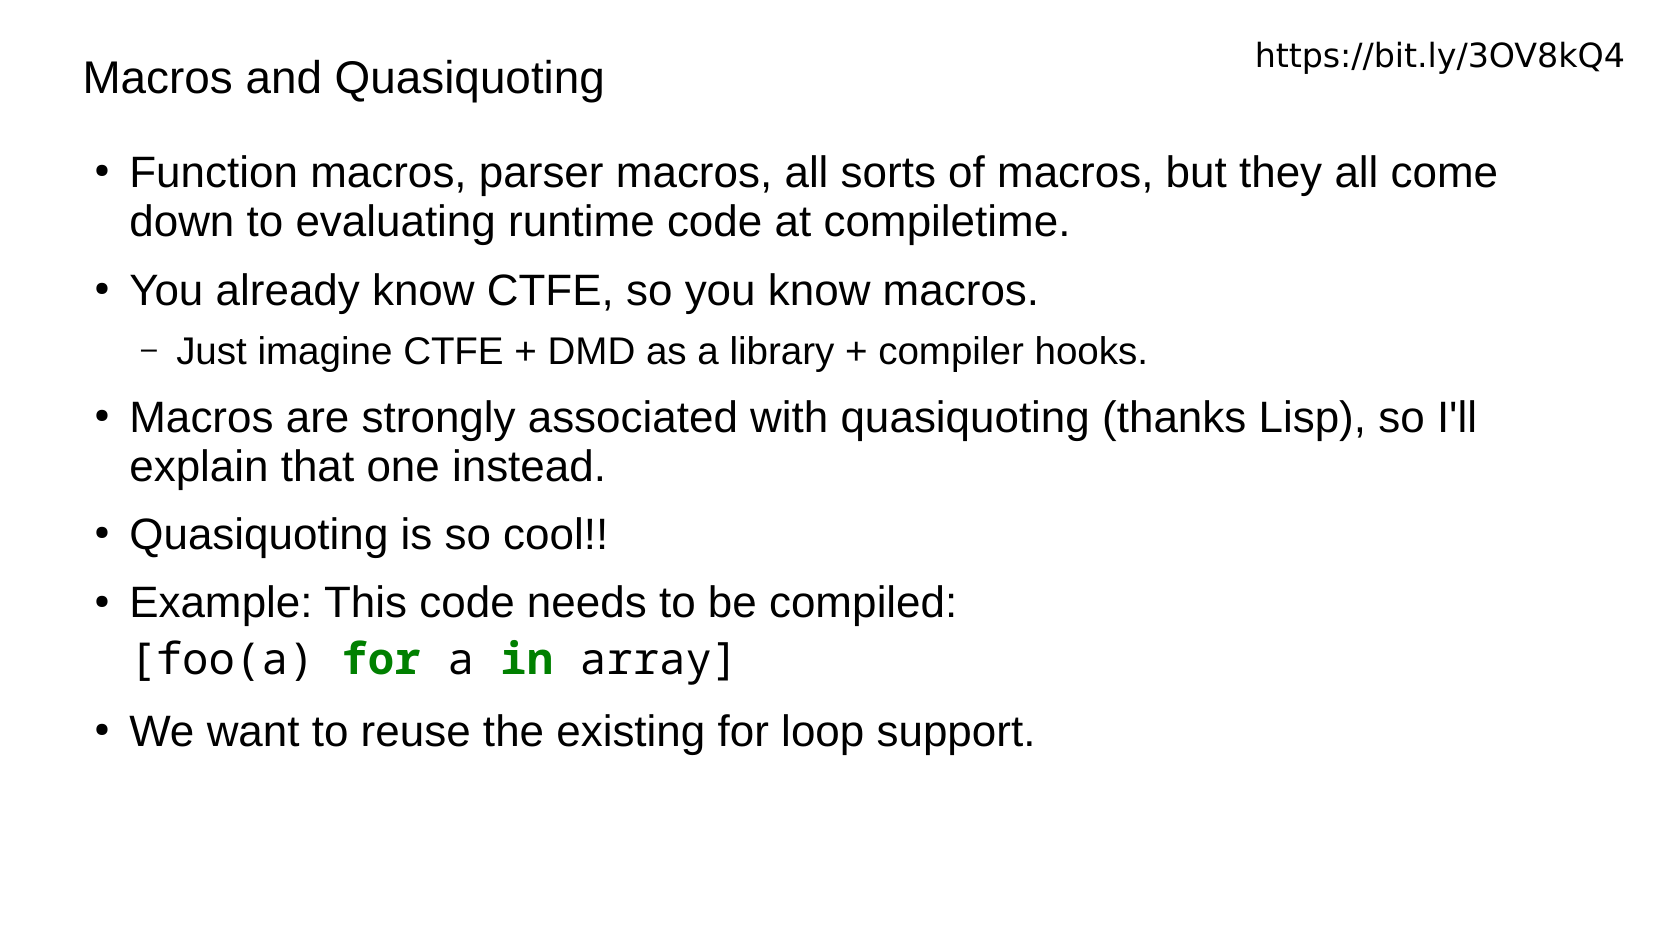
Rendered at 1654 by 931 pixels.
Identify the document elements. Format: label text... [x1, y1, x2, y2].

list Function macros, parser macros, all sorts of macros, but they all come down to evaluating runtime code at compiletime. You already know CTFE, so you know macros. Just imagine CTFE + DMD as a library + compiler hooks. Macros are strongly associated with quasiquoting (thanks Lisp), so I'll explain that one instead. Quasiquoting is so cool!! Example: This code needs to be compiled: [foo(a) for a in array] We want to reuse the existing for loop support. [82, 147, 1571, 758]
title Macros and Quasiquoting [82, 37, 1571, 119]
